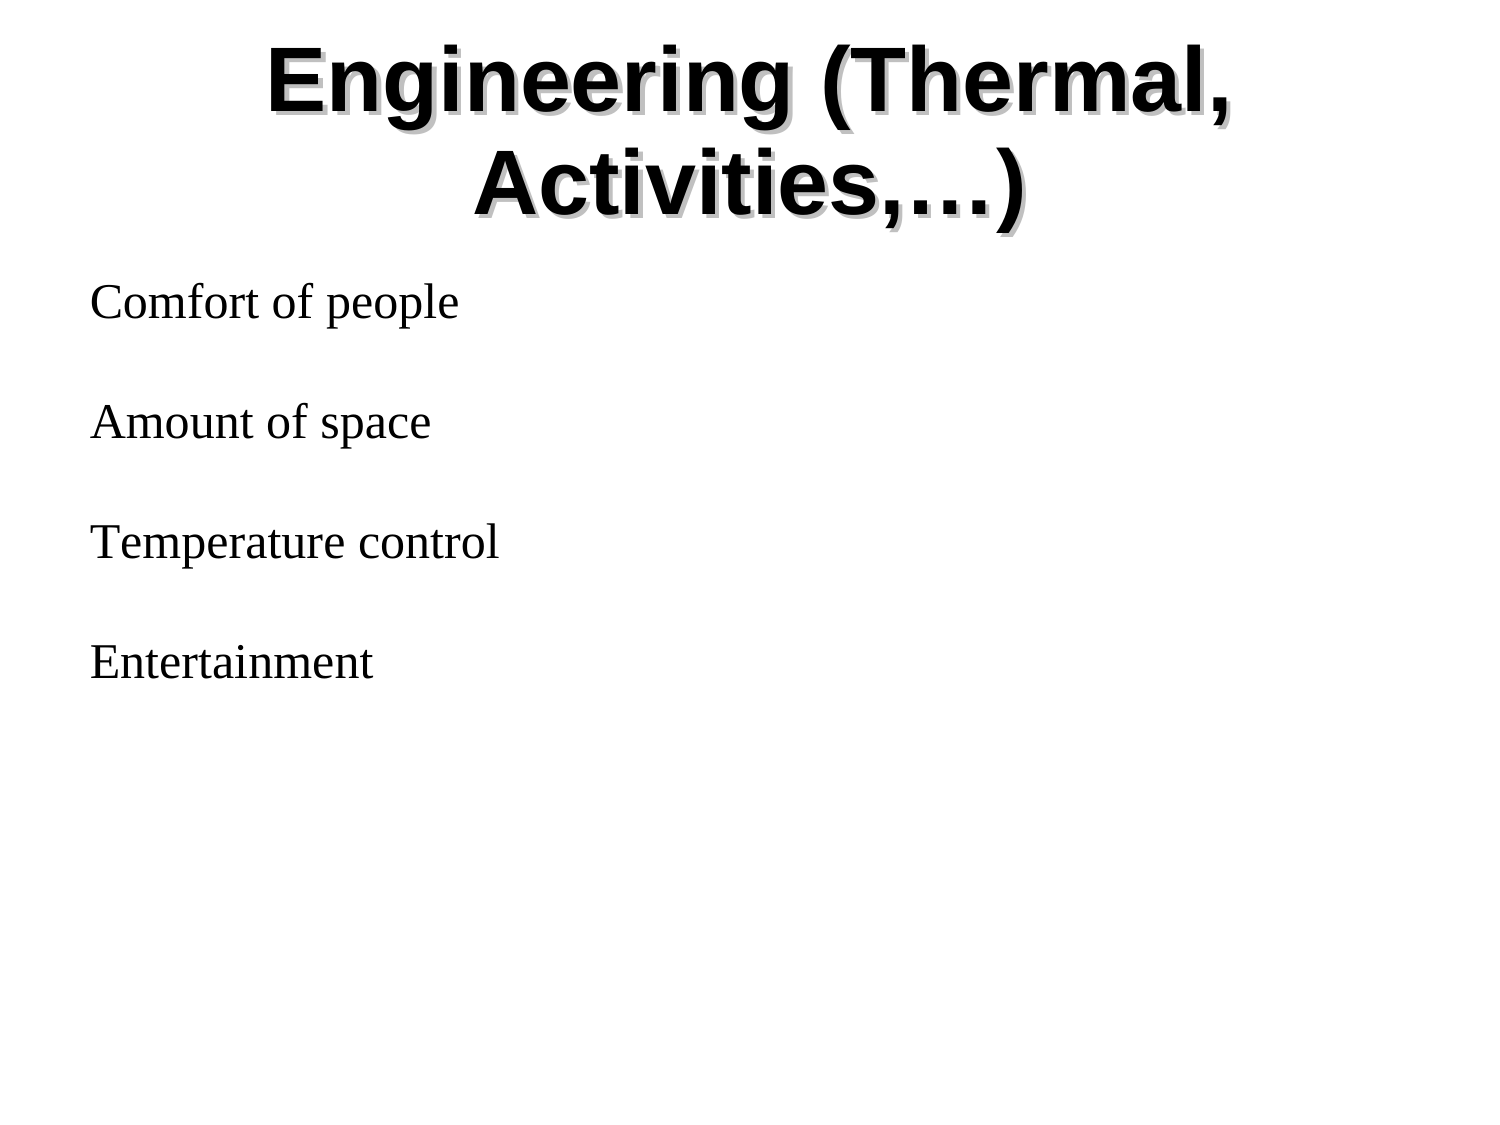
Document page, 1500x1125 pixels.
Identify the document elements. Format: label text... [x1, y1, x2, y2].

text_box Comfort of people Amount of space Temperature control Entertainment [75, 260, 813, 756]
title Engineering (Thermal, Activities,…) [112, 13, 1388, 249]
